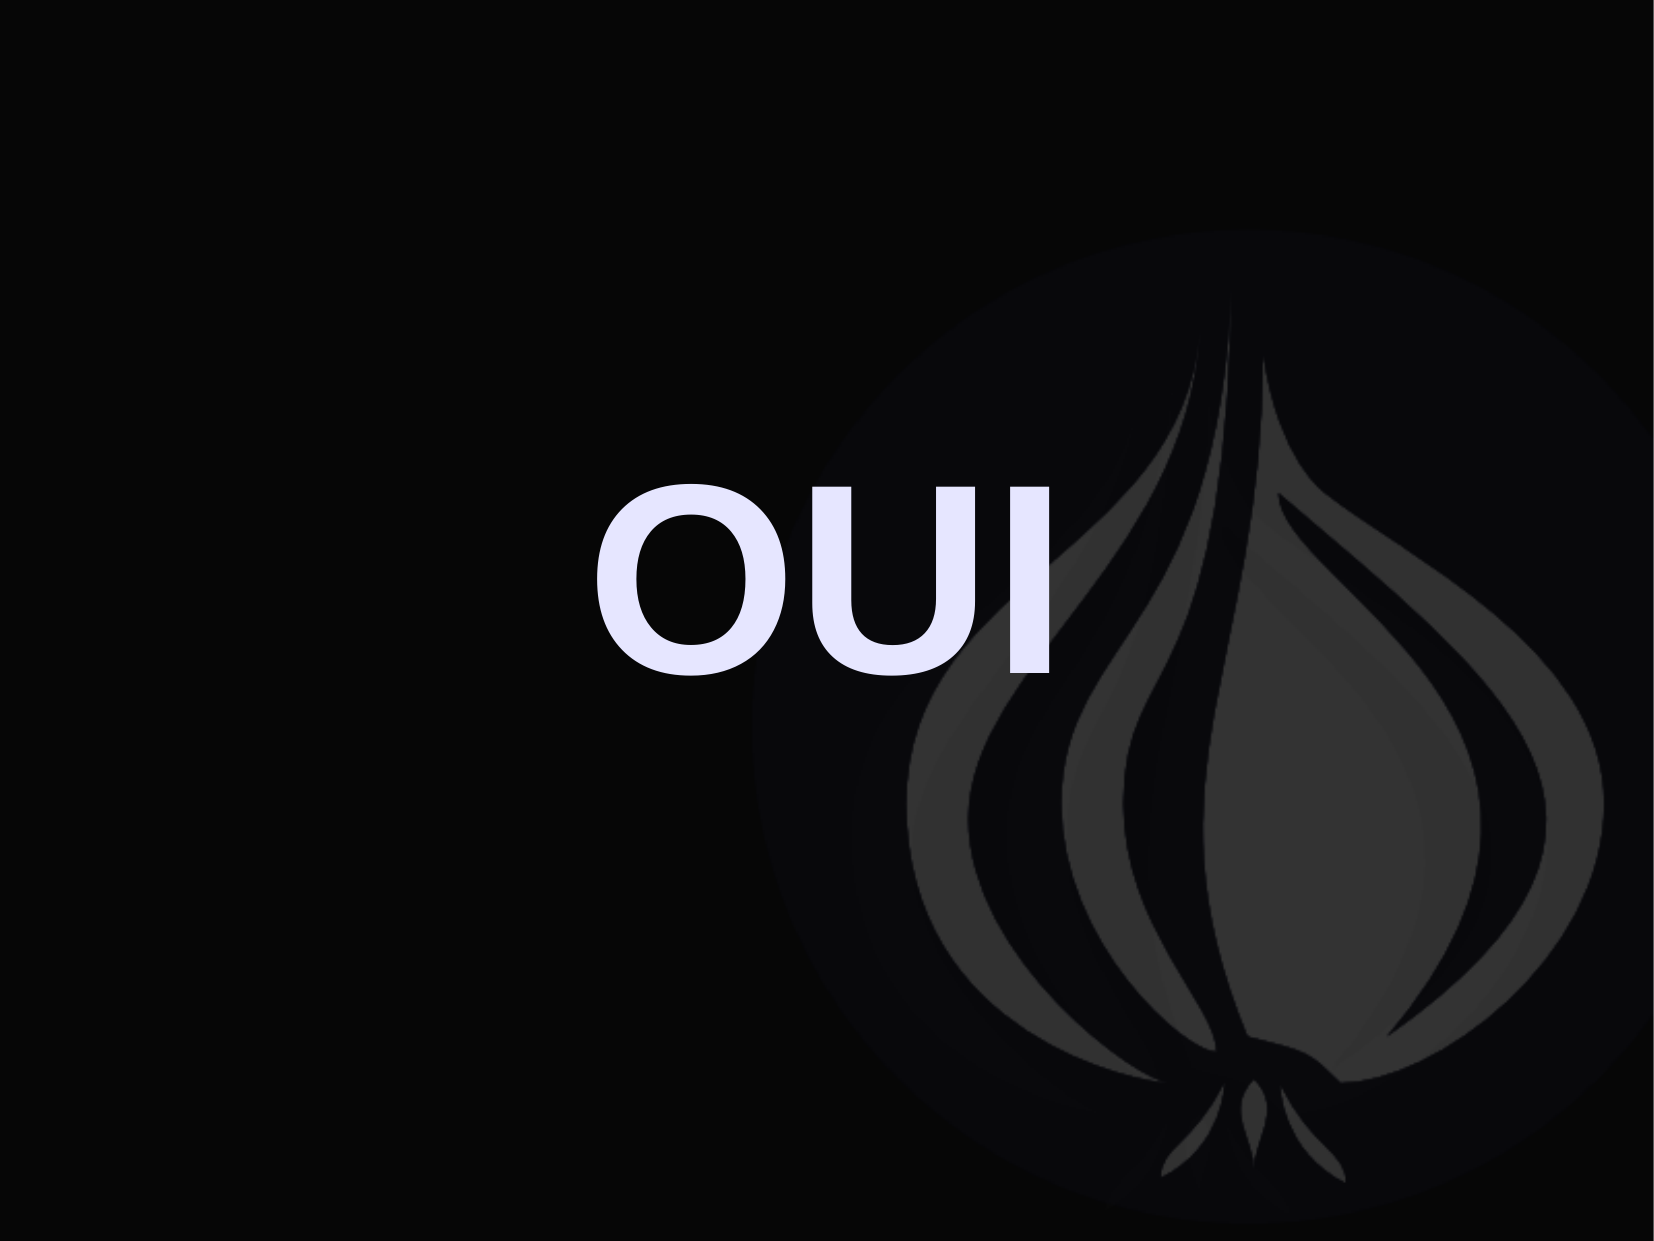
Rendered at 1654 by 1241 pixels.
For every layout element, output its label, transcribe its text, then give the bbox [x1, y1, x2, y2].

picture [0, 0, 1654, 1241]
subtitle OUI [82, 59, 1571, 1102]
